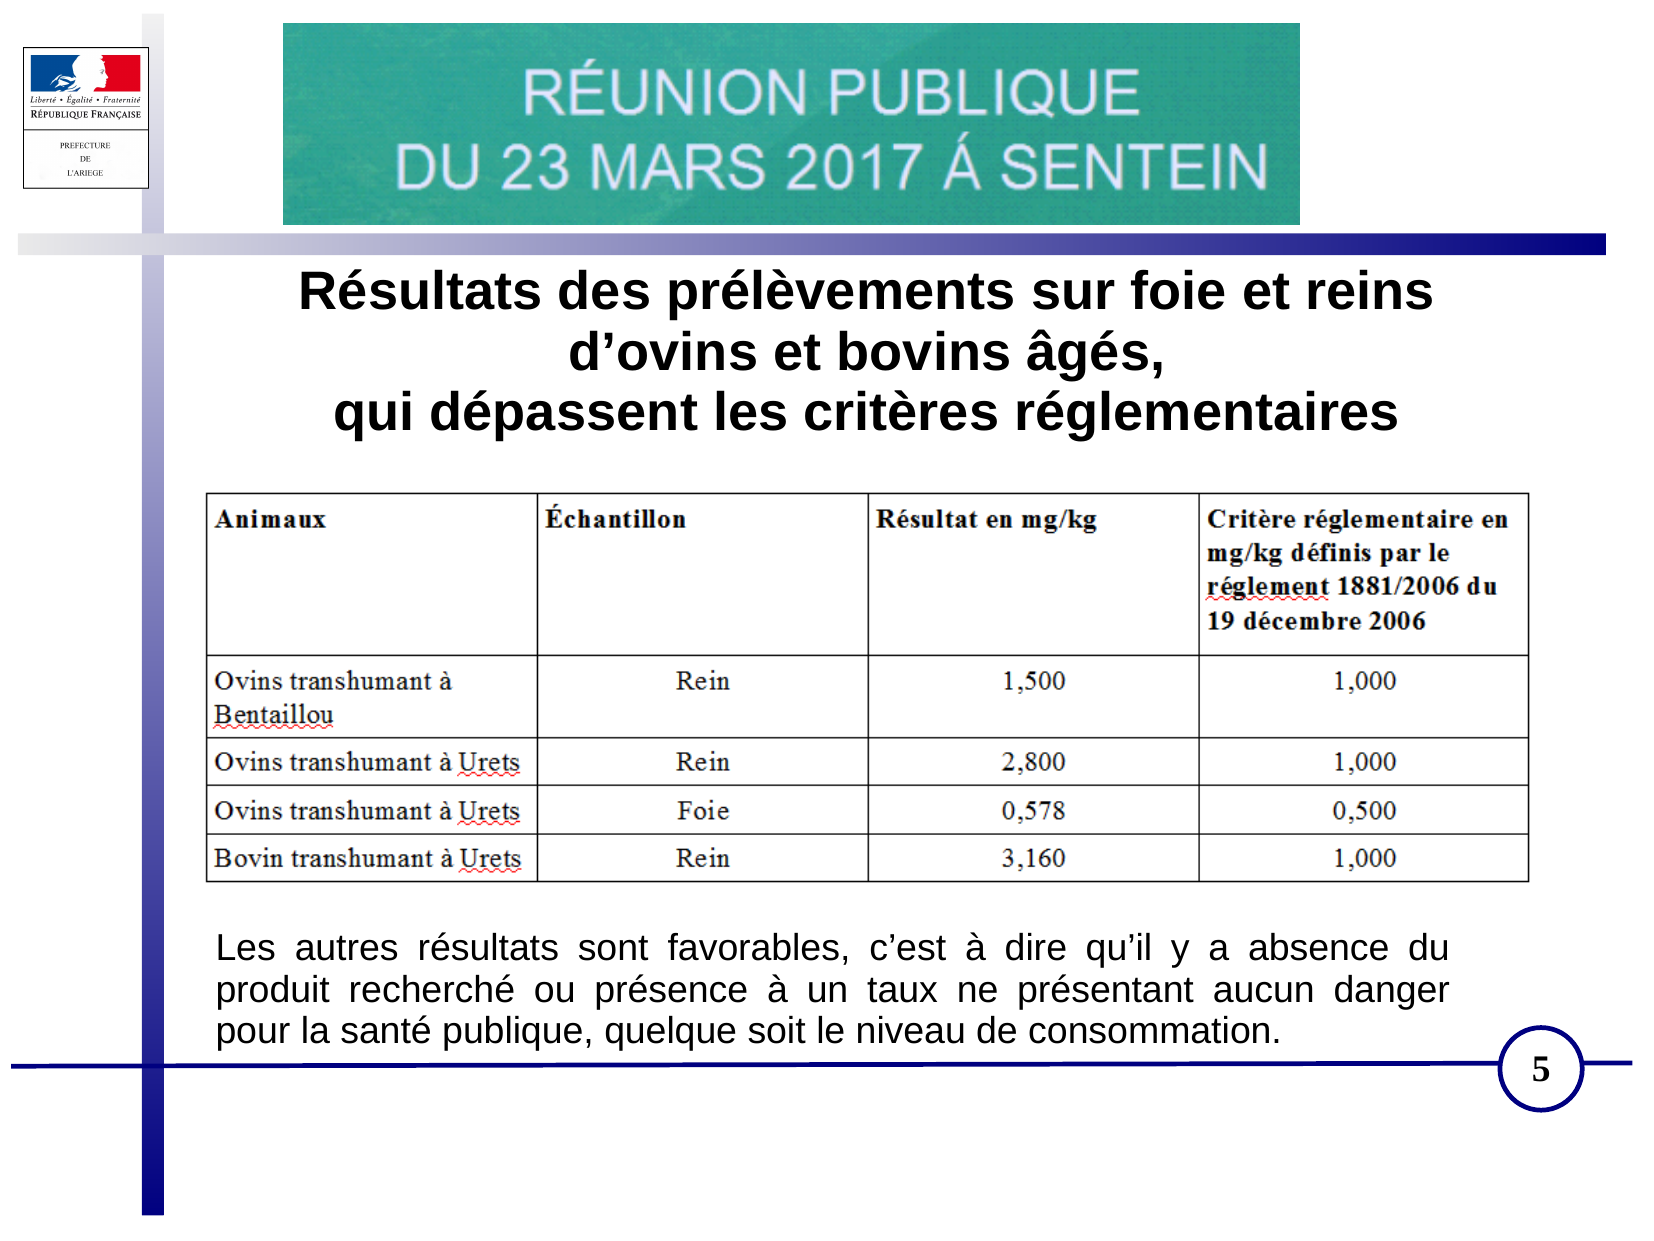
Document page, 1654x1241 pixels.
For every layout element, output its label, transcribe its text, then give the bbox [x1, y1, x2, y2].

subtitle Résultats des prélèvements sur foie et reins d’ovins et bovins âgés, qui dépassent les critères réglementaires [163, 0, 1571, 686]
picture [23, 47, 149, 189]
picture [188, 472, 1549, 896]
text_box Les autres résultats sont favorables, c’est à dire qu’il y a absence du produit recherché ou présence à un taux ne présentant aucun danger pour la santé publique, quelque soit le niveau de consommation. [200, 918, 1465, 1060]
